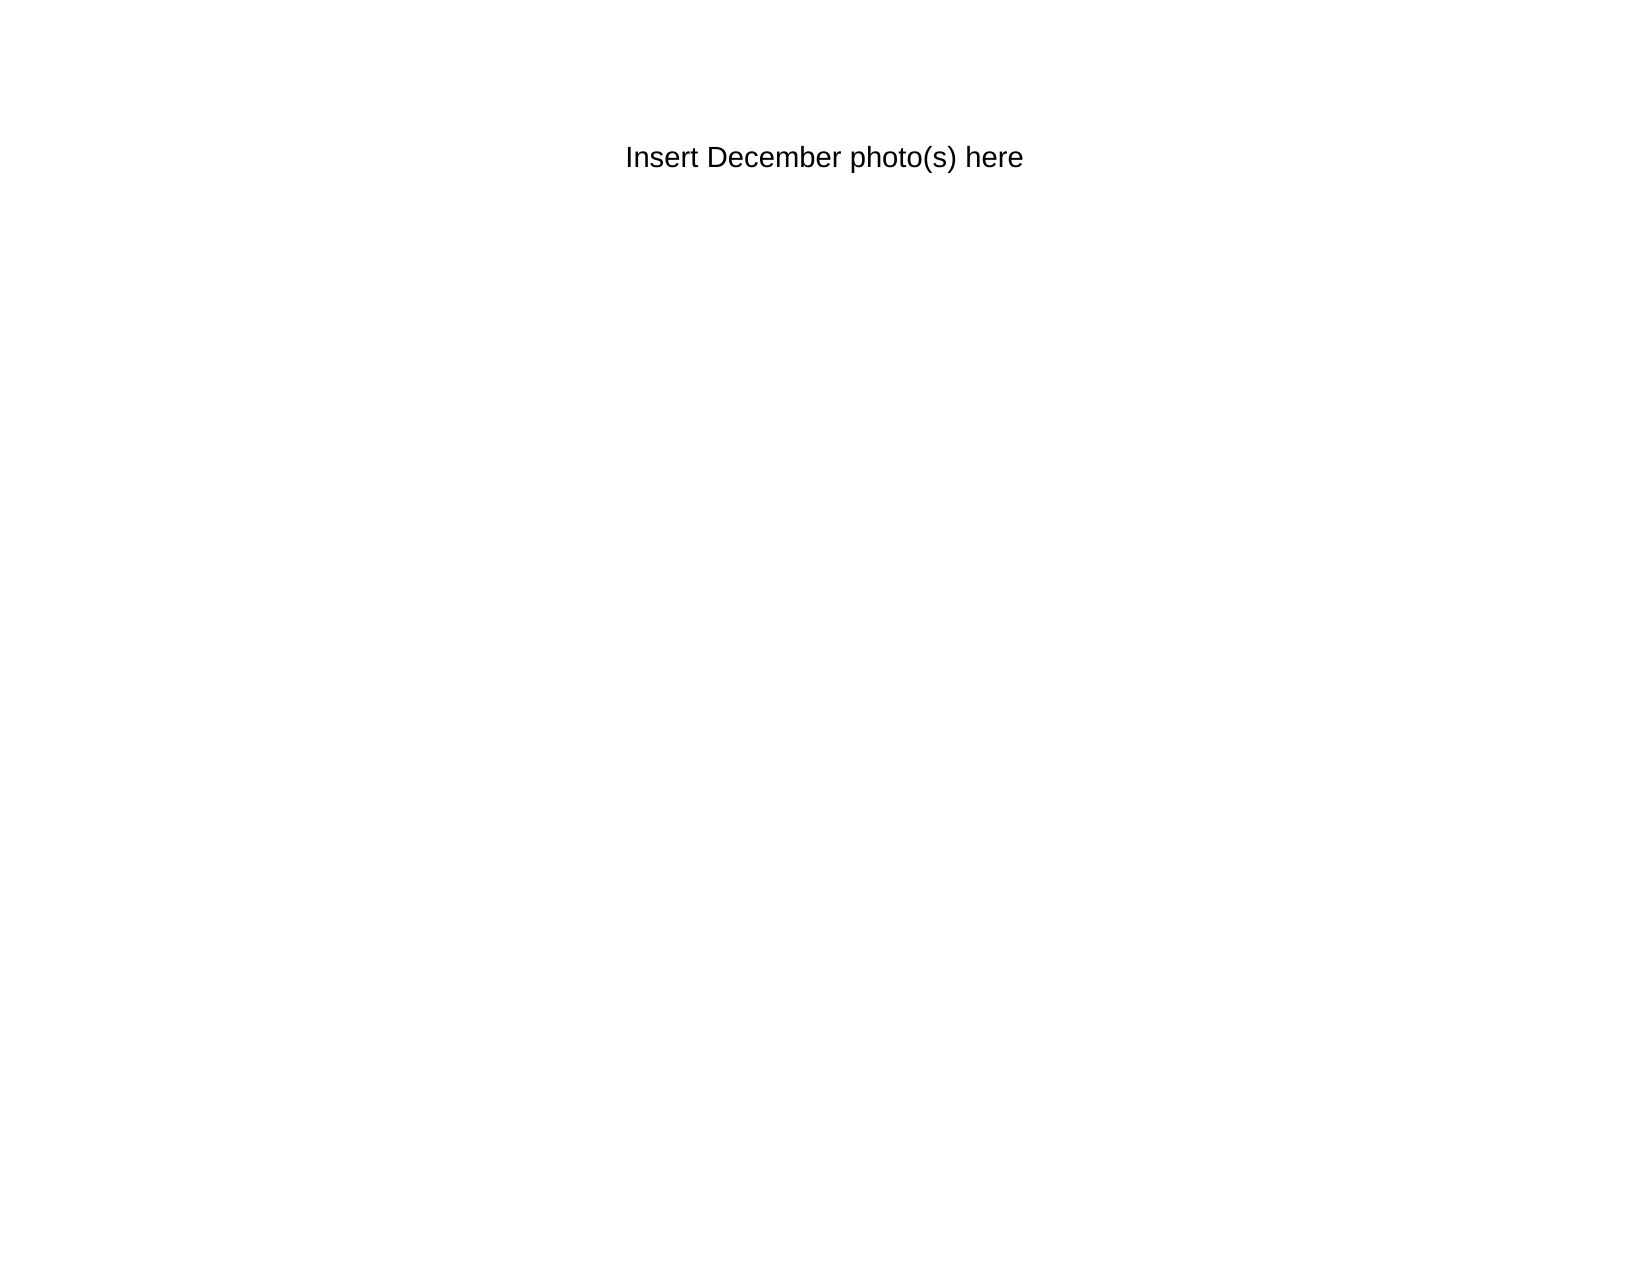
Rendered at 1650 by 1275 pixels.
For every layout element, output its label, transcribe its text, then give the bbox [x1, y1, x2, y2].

title Insert December photo(s) here [82, 50, 1568, 264]
